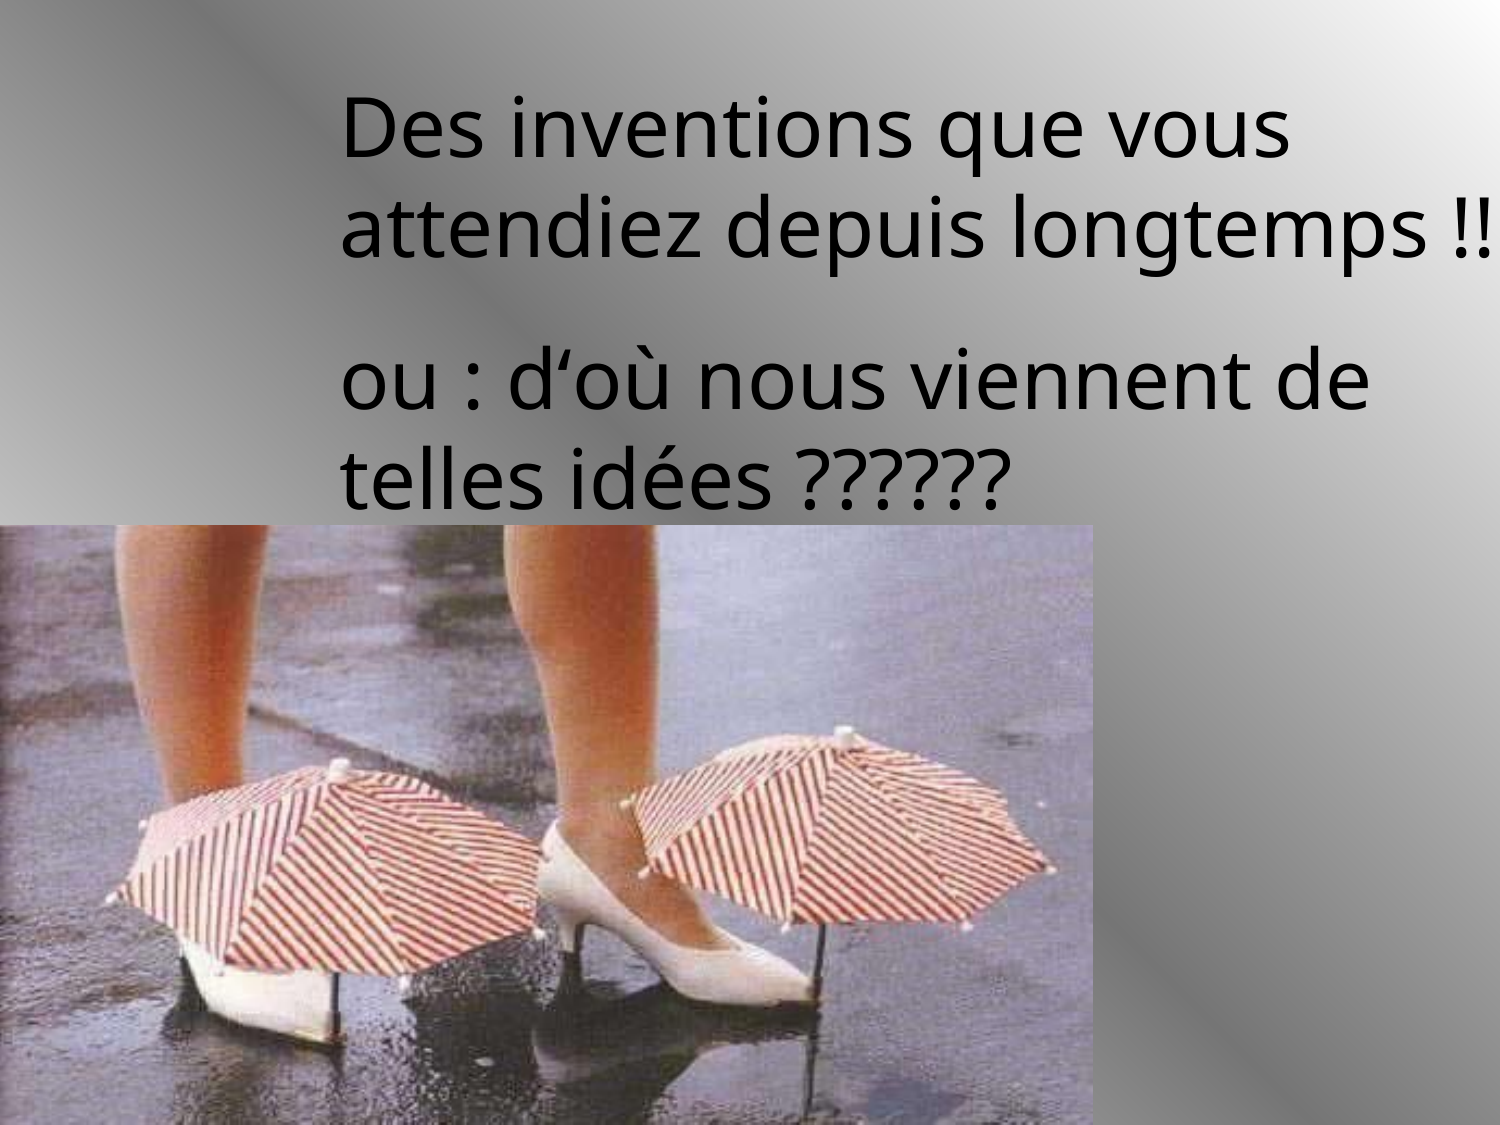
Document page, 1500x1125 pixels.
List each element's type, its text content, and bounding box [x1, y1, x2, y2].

text_box Des inventions que vous attendiez depuis longtemps !! ou : d‘où nous viennent de telles idées ?????? [324, 66, 1500, 534]
picture [0, 525, 1093, 1125]
